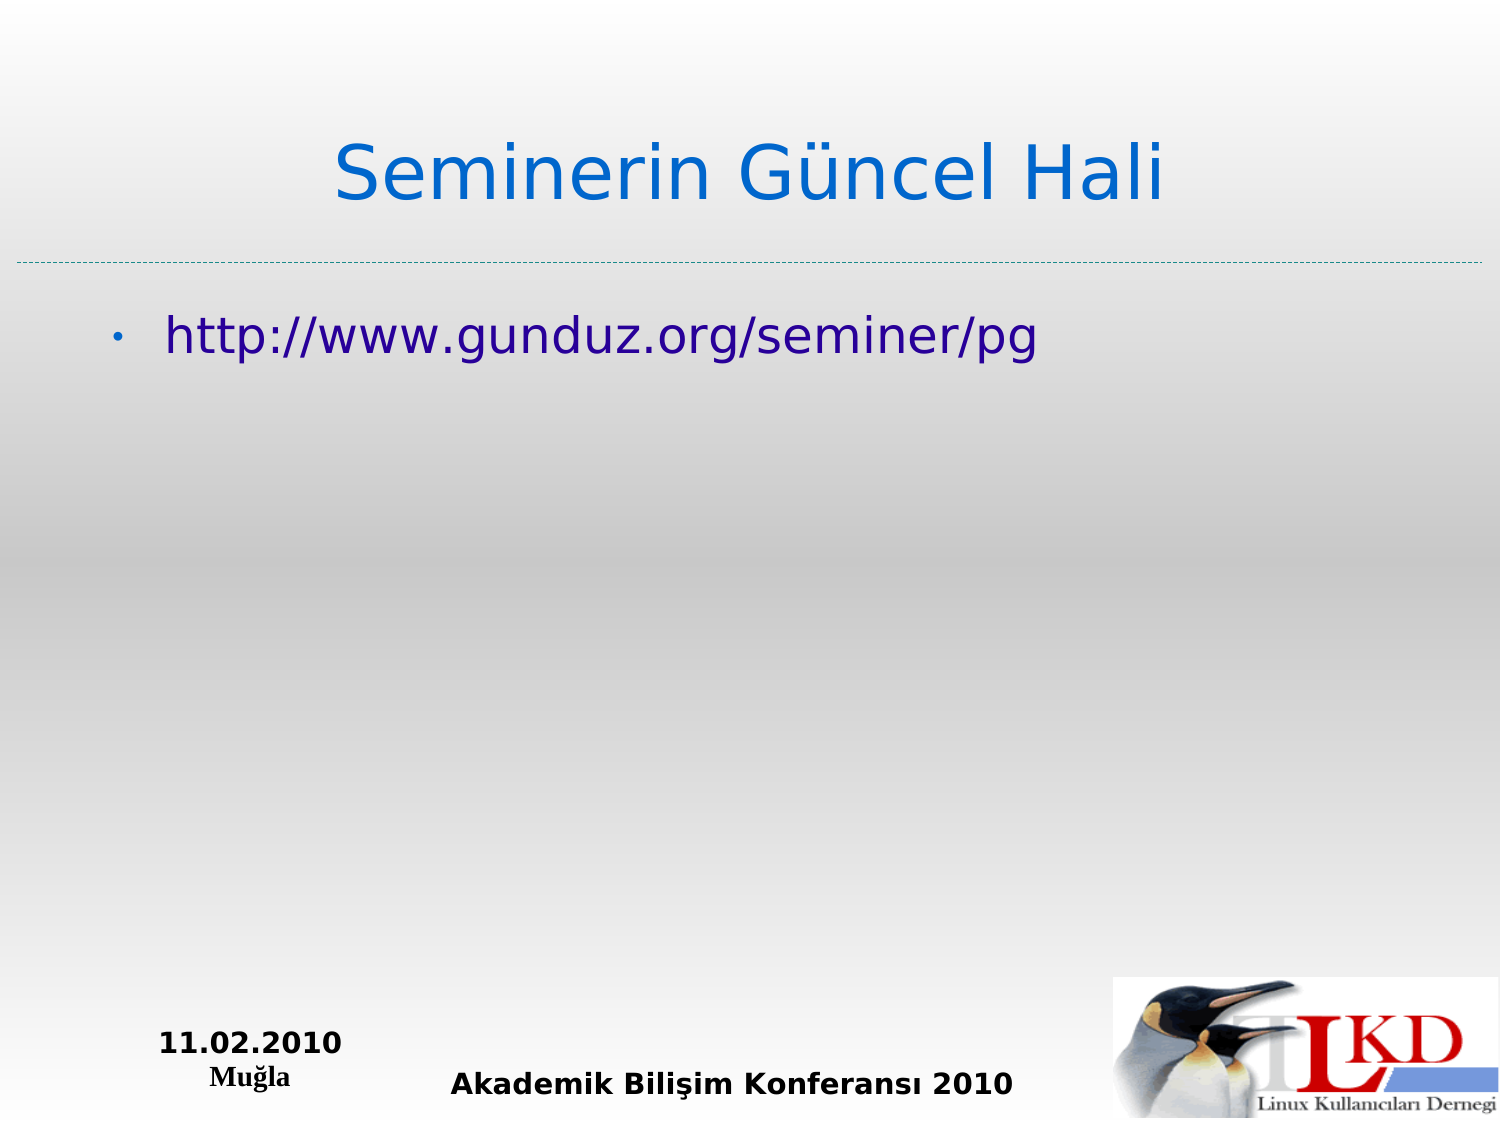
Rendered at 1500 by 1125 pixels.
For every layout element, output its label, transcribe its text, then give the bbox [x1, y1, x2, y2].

title Seminerin Güncel Hali [0, 0, 1500, 225]
picture [1113, 977, 1499, 1118]
list http://www.gunduz.org/seminer/pg [0, 299, 1500, 573]
